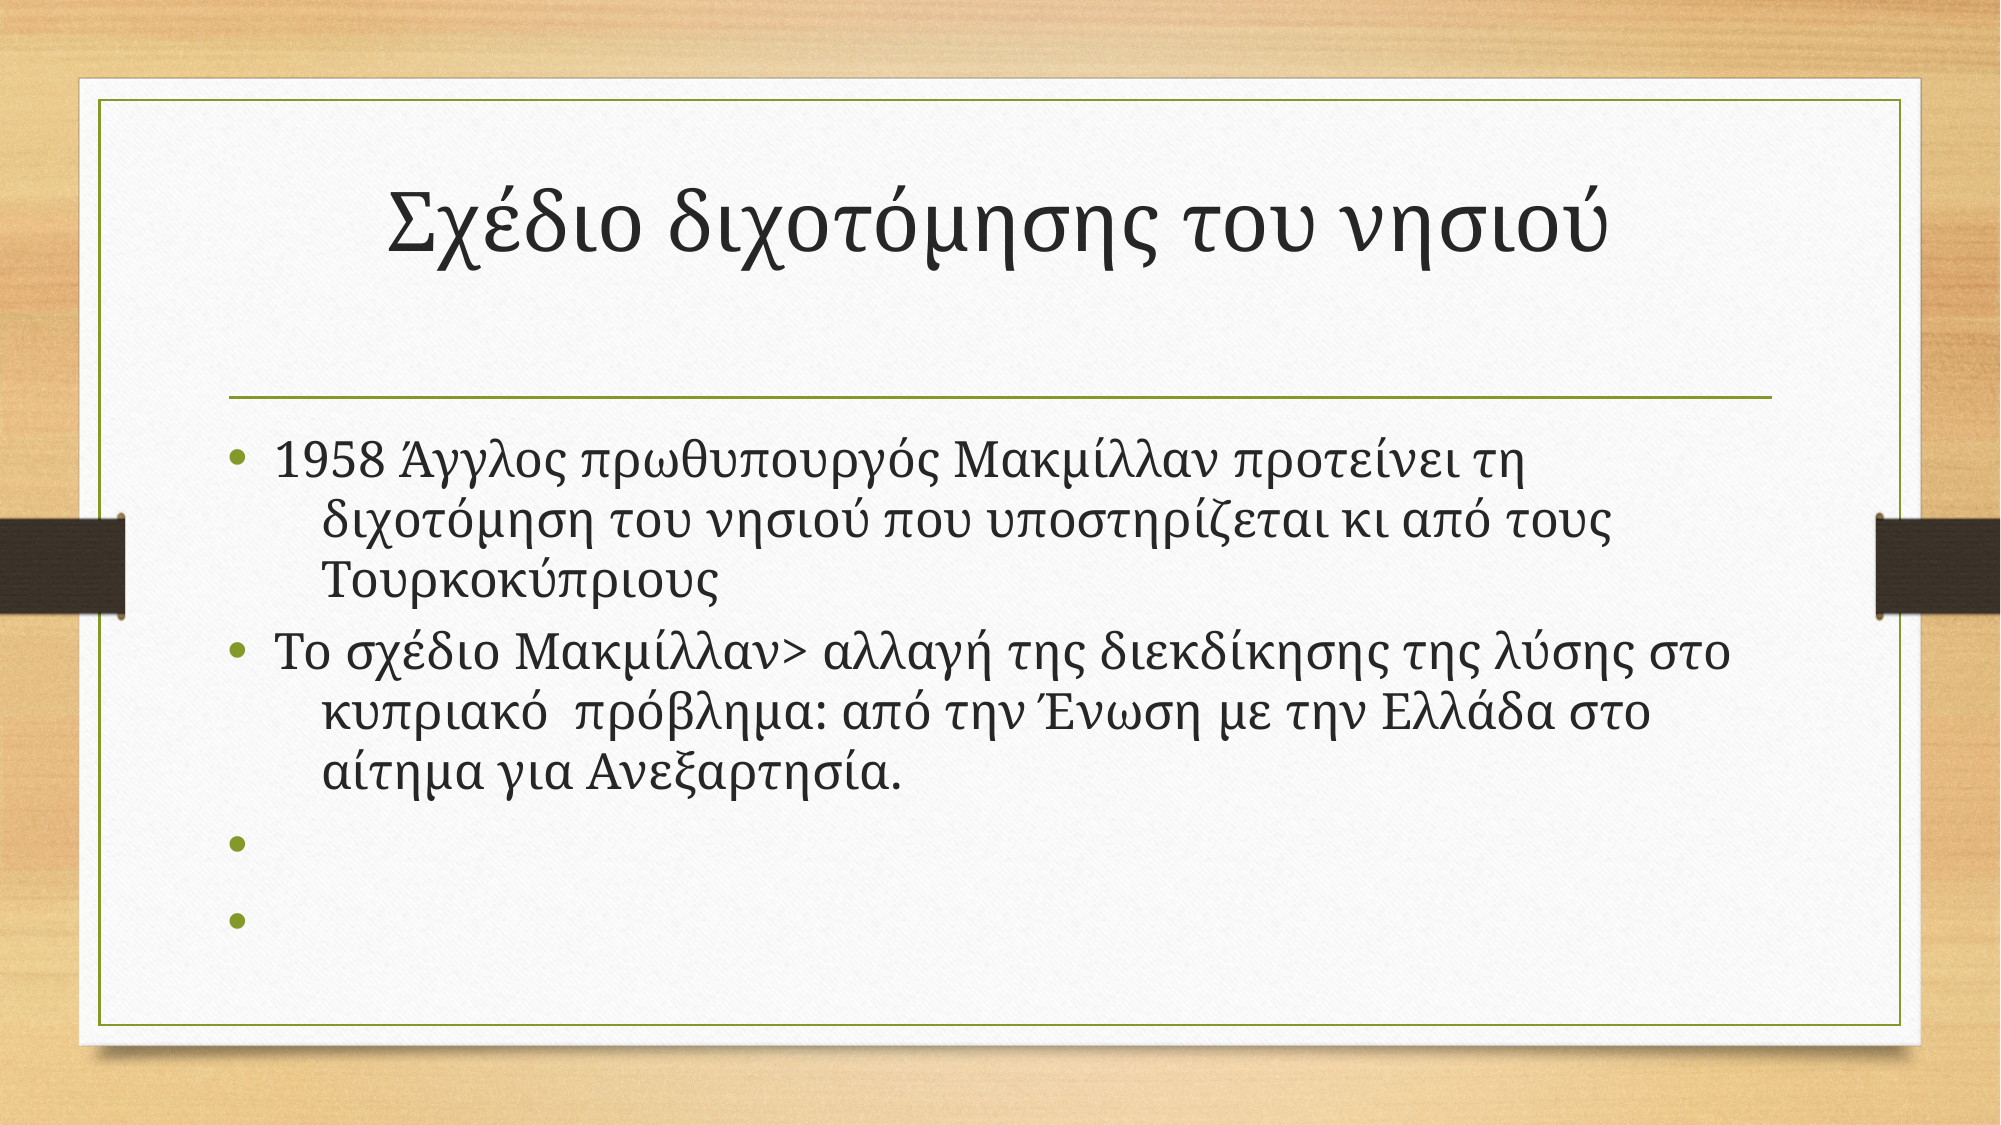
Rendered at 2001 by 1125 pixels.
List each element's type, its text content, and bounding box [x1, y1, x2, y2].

list 1958 Άγγλος πρωθυπουργός Μακμίλλαν προτείνει τη διχοτόμηση του νησιού που υποστηρίζεται κι από τους Τουρκοκύπριους Το σχέδιο Μακμίλλαν> αλλαγή της διεκδίκησης της λύσης στο κυπριακό πρόβλημα: από την Ένωση με την Ελλάδα στο αίτημα για Ανεξαρτησία. [212, 419, 1788, 964]
title Σχέδιο διχοτόμησης του νησιού [212, 161, 1788, 376]
